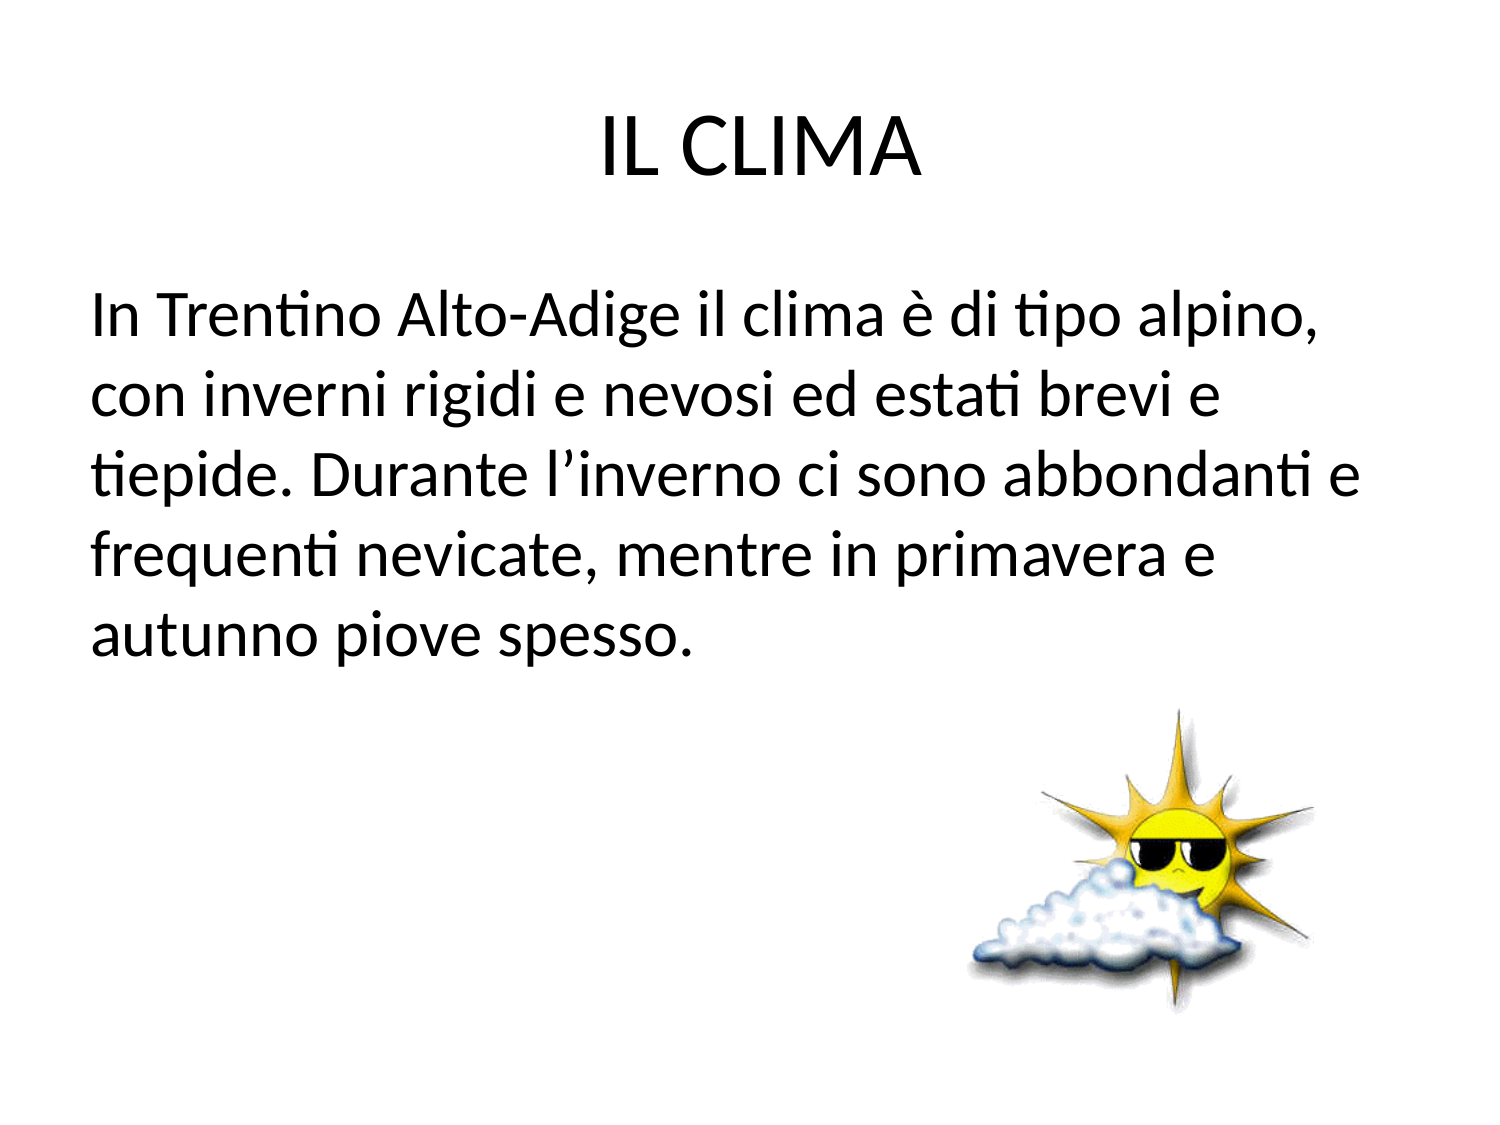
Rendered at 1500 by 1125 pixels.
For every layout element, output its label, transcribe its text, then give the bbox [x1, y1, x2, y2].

title IL CLIMA [75, 45, 1425, 233]
picture [939, 697, 1341, 1055]
list In Trentino Alto-Adige il clima è di tipo alpino, con inverni rigidi e nevosi ed estati brevi e tiepide. Durante l’inverno ci sono abbondanti e frequenti nevicate, mentre in primavera e autunno piove spesso. [75, 262, 1425, 1005]
